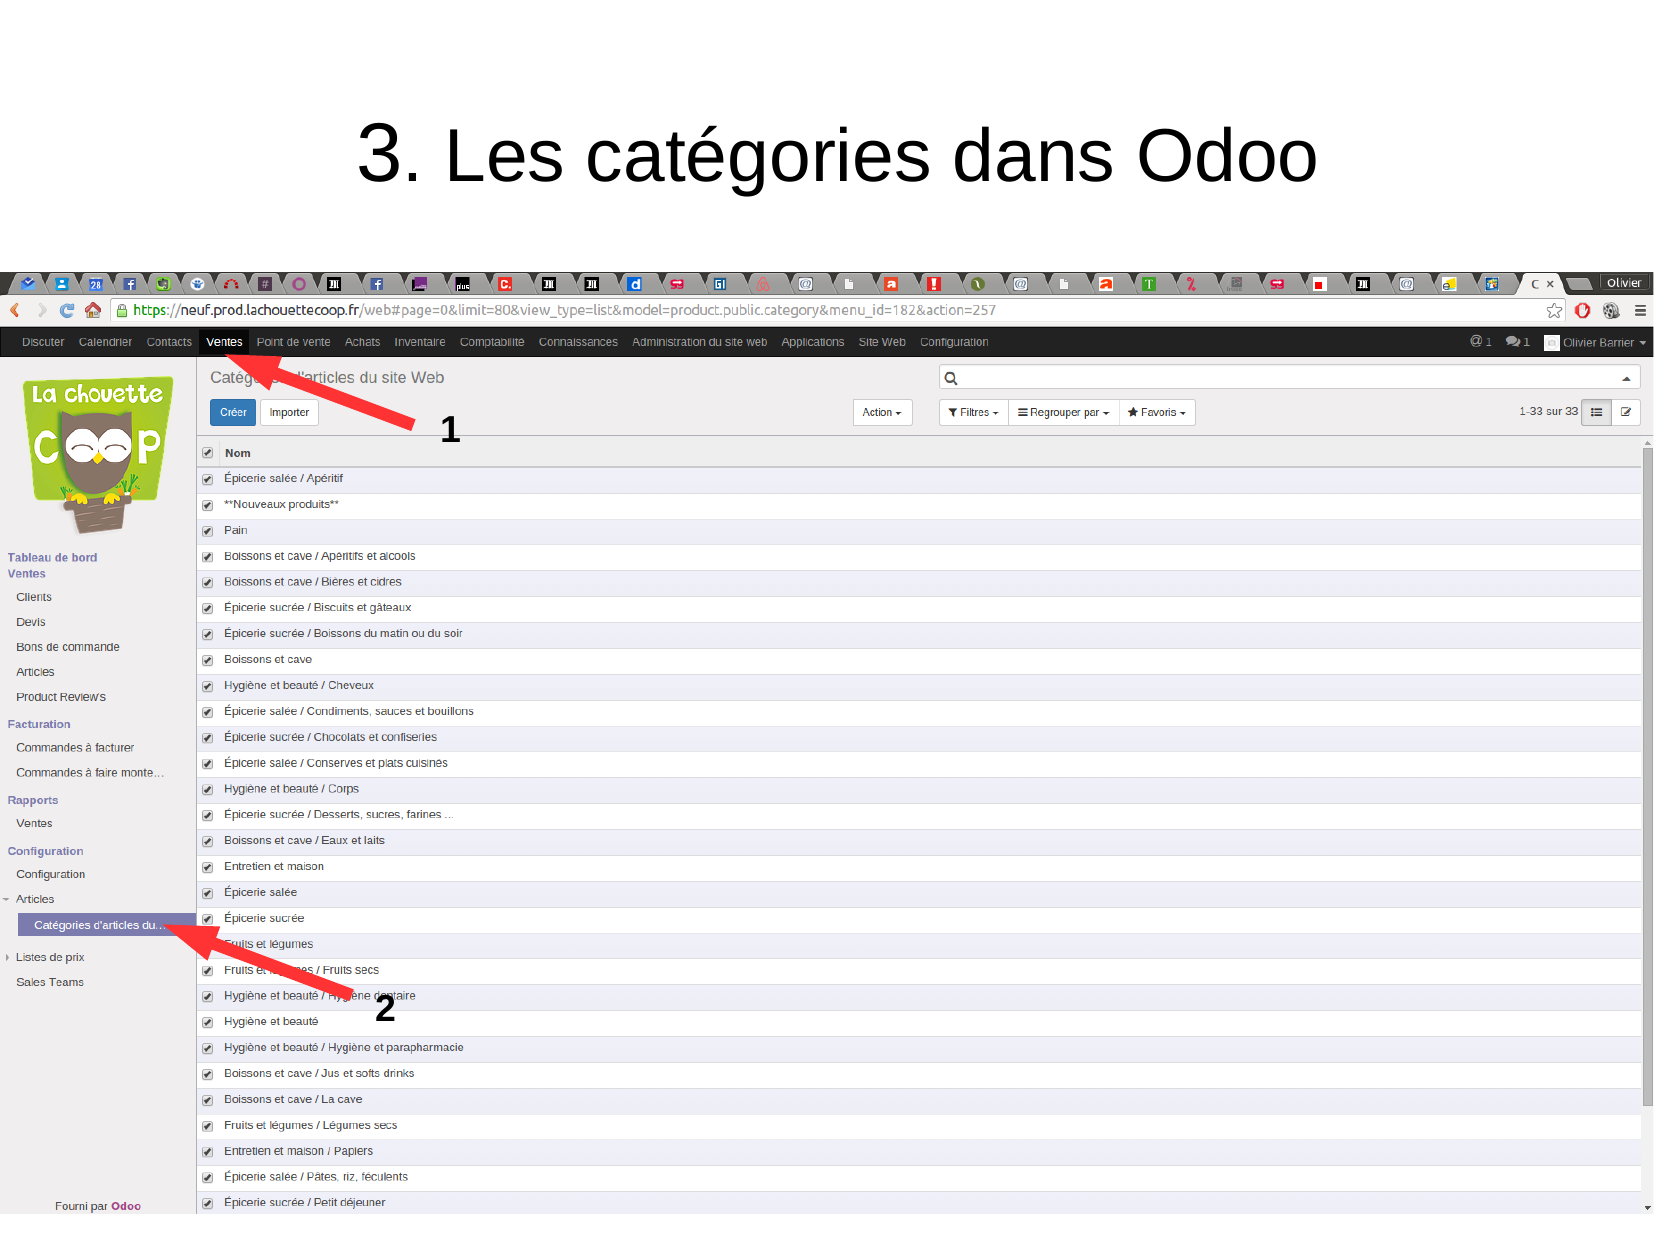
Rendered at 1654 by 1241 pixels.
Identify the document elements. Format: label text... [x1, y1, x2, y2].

picture [0, 272, 1654, 1214]
text_box 2 [360, 980, 411, 1038]
title 3. Les catégories dans Odoo [82, 49, 1571, 257]
text_box 1 [425, 401, 476, 459]
